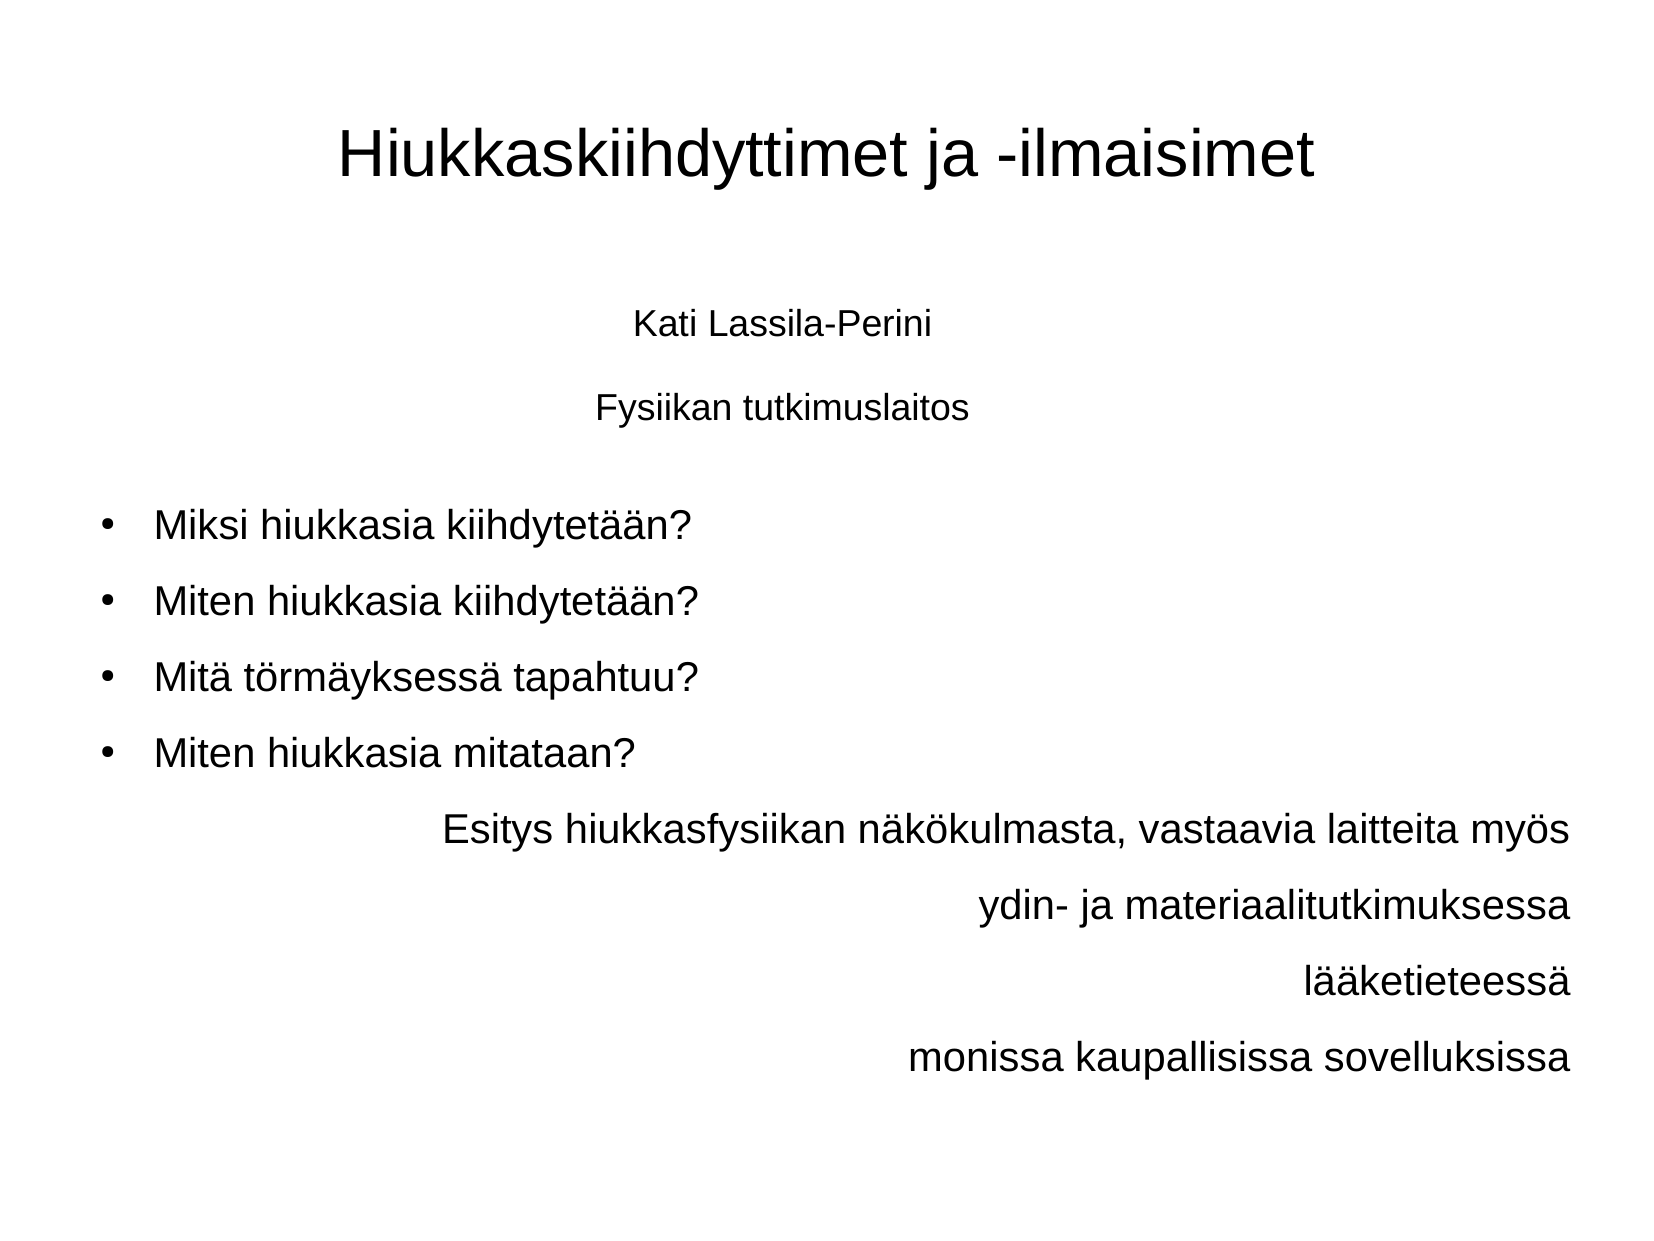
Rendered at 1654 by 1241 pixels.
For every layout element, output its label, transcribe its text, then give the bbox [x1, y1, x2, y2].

list Miksi hiukkasia kiihdytetään? Miten hiukkasia kiihdytetään? Mitä törmäyksessä tapahtuu? Miten hiukkasia mitataan? Esitys hiukkasfysiikan näkökulmasta, vastaavia laitteita myös ydin- ja materiaalitutkimuksessa lääketieteessä monissa kaupallisissa sovelluksissa [82, 501, 1571, 1109]
title Hiukkaskiihdyttimet ja -ilmaisimet [82, 49, 1571, 257]
text_box Kati Lassila-Perini Fysiikan tutkimuslaitos [442, 295, 1123, 437]
